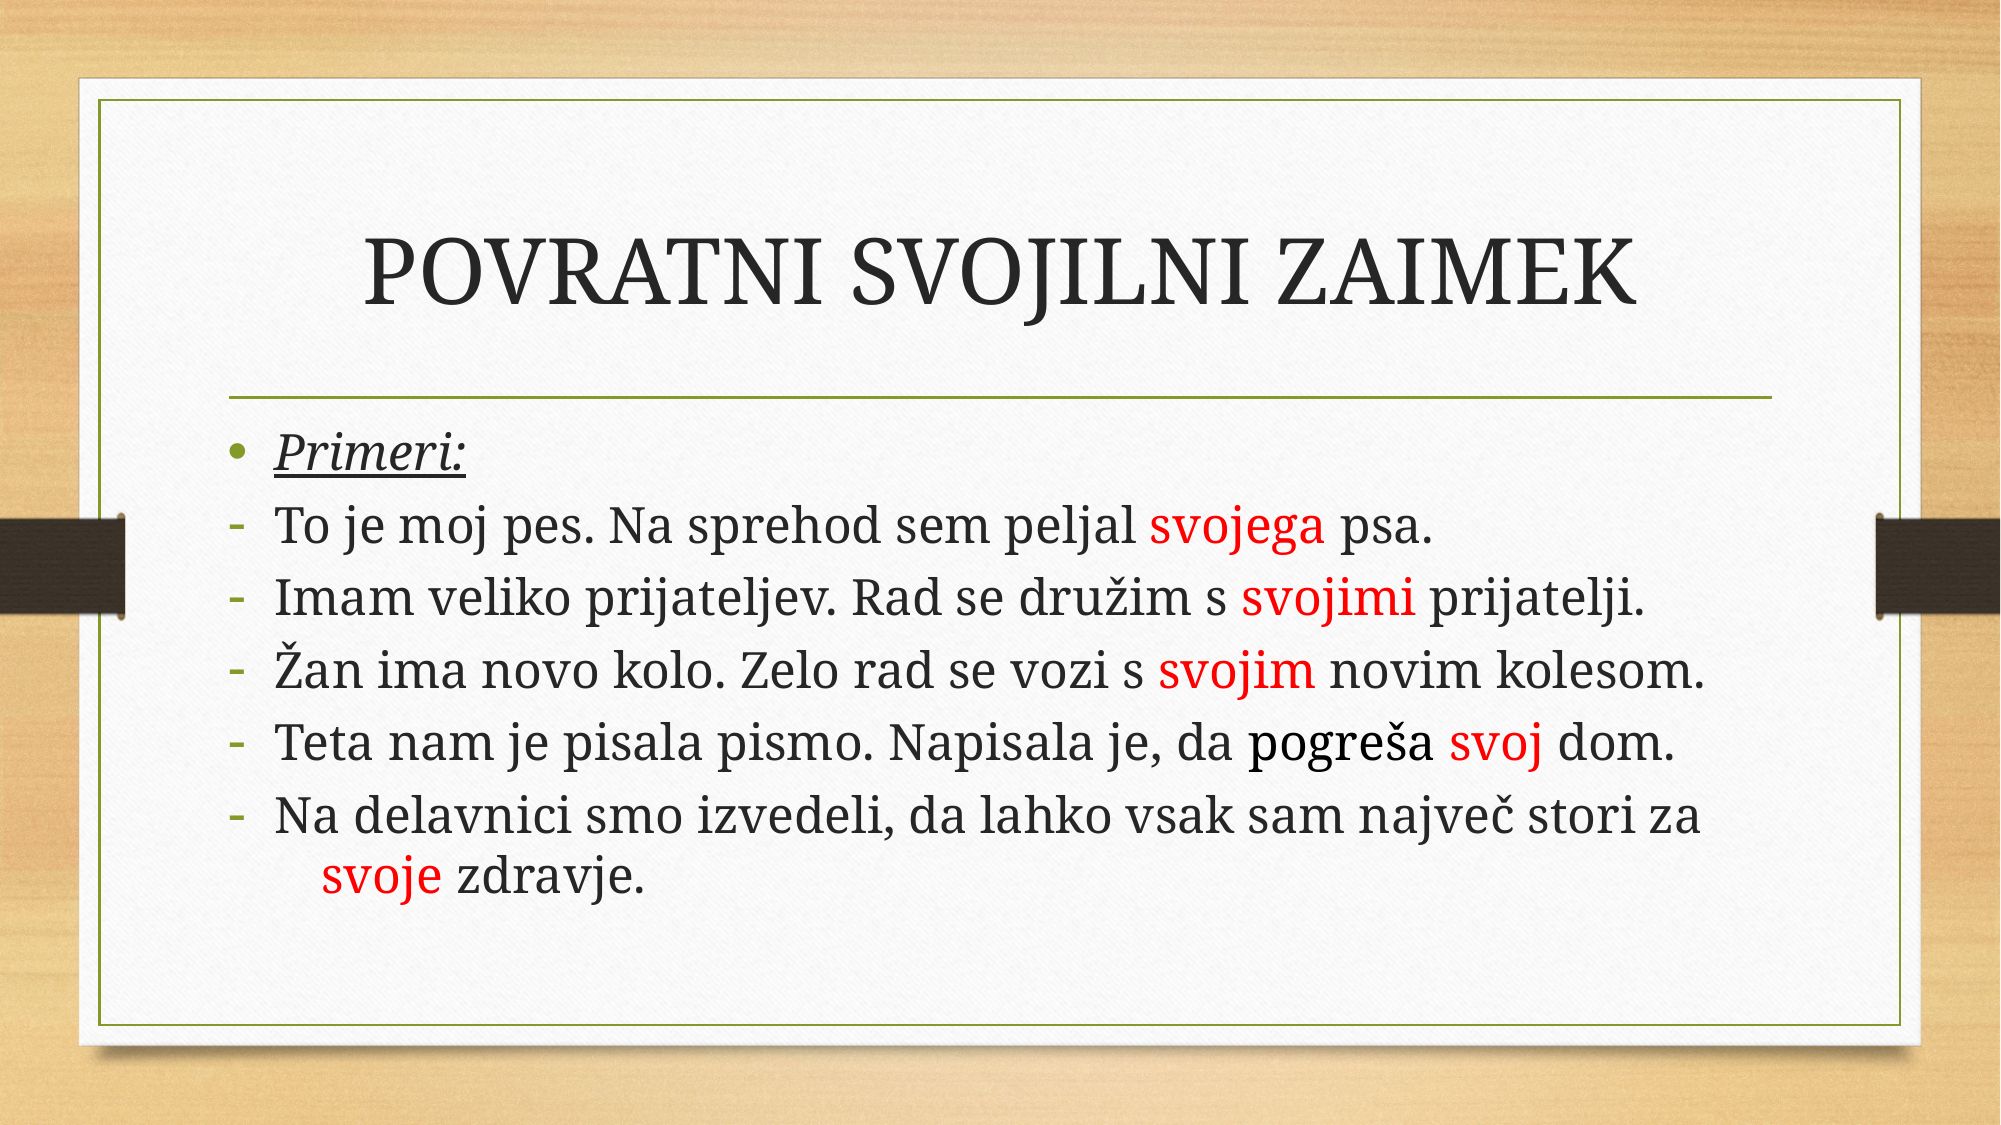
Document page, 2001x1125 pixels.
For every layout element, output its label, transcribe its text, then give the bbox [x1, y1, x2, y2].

title POVRATNI SVOJILNI ZAIMEK [212, 161, 1788, 376]
list Primeri: To je moj pes. Na sprehod sem peljal svojega psa. Imam veliko prijateljev. Rad se družim s svojimi prijatelji. Žan ima novo kolo. Zelo rad se vozi s svojim novim kolesom. Teta nam je pisala pismo. Napisala je, da pogreša svoj dom. Na delavnici smo izvedeli, da lahko vsak sam največ stori za svoje zdravje. [212, 413, 1788, 964]
